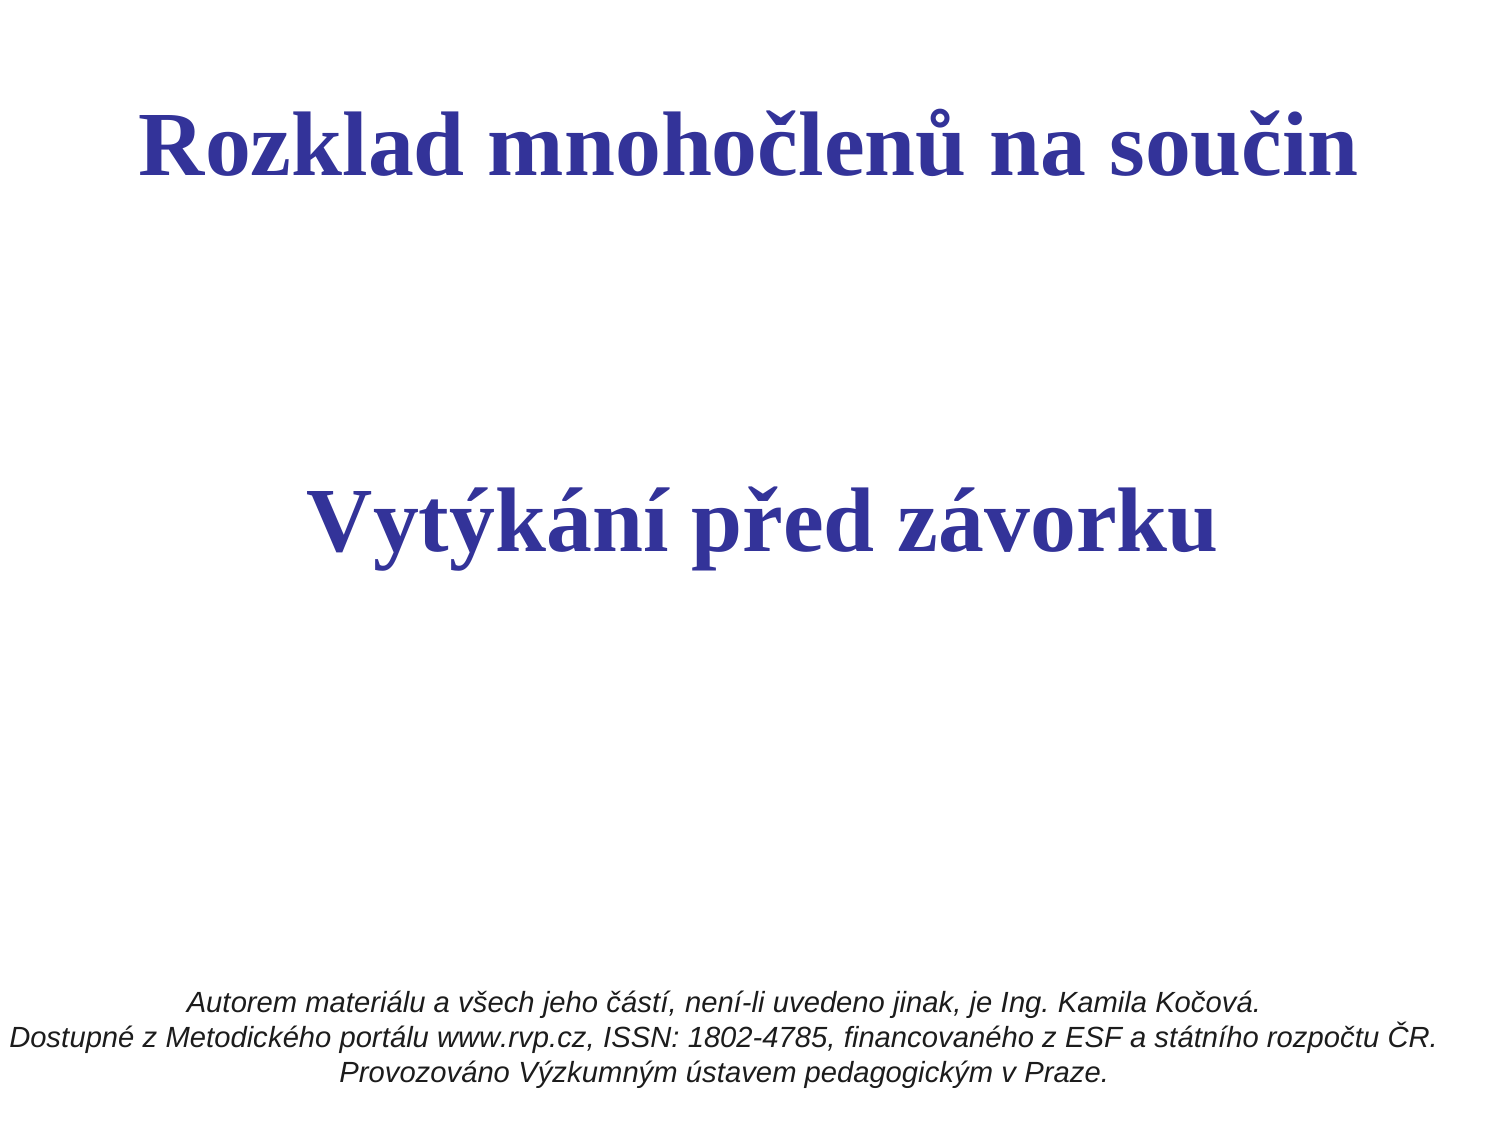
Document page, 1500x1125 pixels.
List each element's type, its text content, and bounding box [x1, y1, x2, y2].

text_box Rozklad mnohočlenů na součin [75, 45, 1426, 233]
text_box Autorem materiálu a všech jeho částí, není-li uvedeno jinak, je Ing. Kamila Kočová. Dostupné z Metodického portálu www.rvp.cz, ISSN: 1802-4785, financovaného z ESF a státního rozpočtu ČR. Provozováno Výzkumným ústavem pedagogickým v Praze. [0, 975, 1456, 1097]
text_box Vytýkání před závorku [88, 420, 1439, 609]
